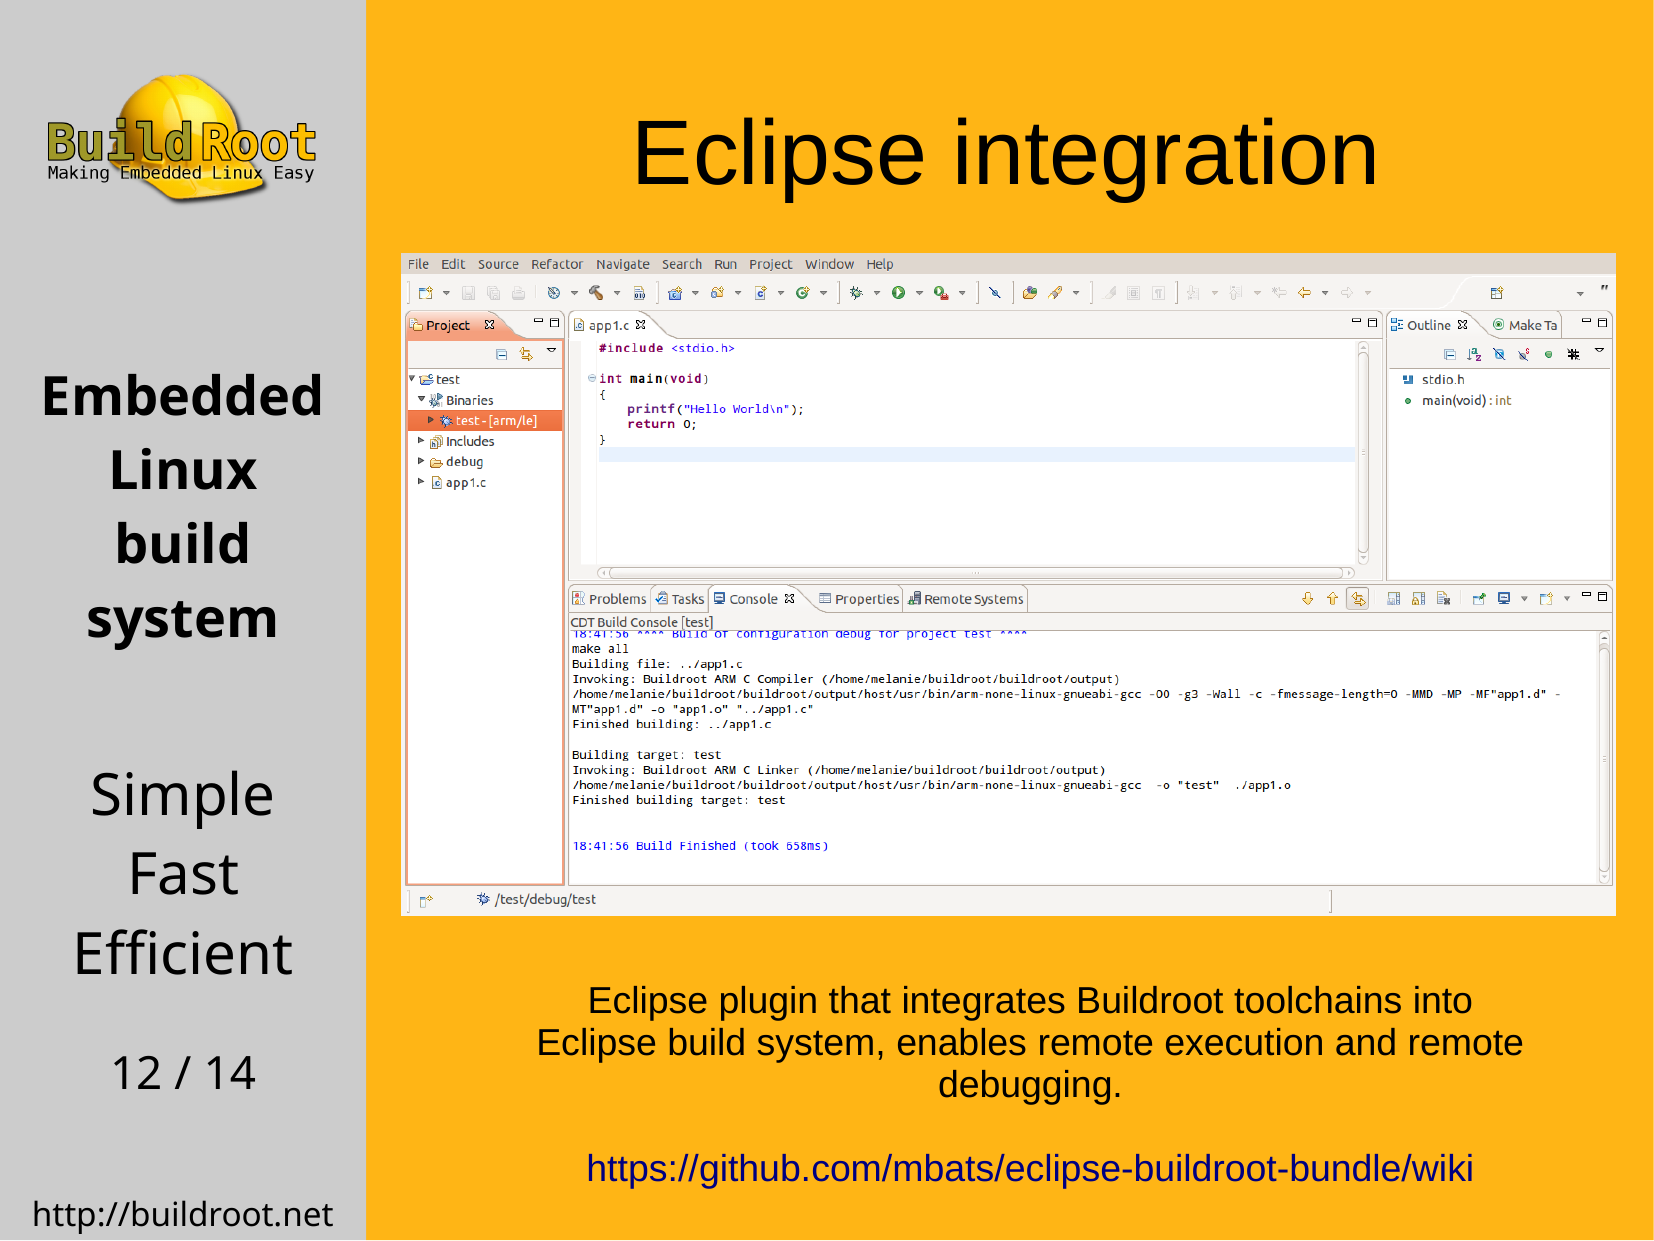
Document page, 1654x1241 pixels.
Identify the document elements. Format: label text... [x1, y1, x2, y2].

picture [21, 54, 349, 219]
text_box Eclipse plugin that integrates Buildroot toolchains into Eclipse build system, enables remote execution and remote debugging. https://github.com/mbats/eclipse-buildroot-bundle/wiki [507, 971, 1554, 1197]
title Eclipse integration [442, 49, 1571, 253]
picture [401, 253, 1616, 916]
